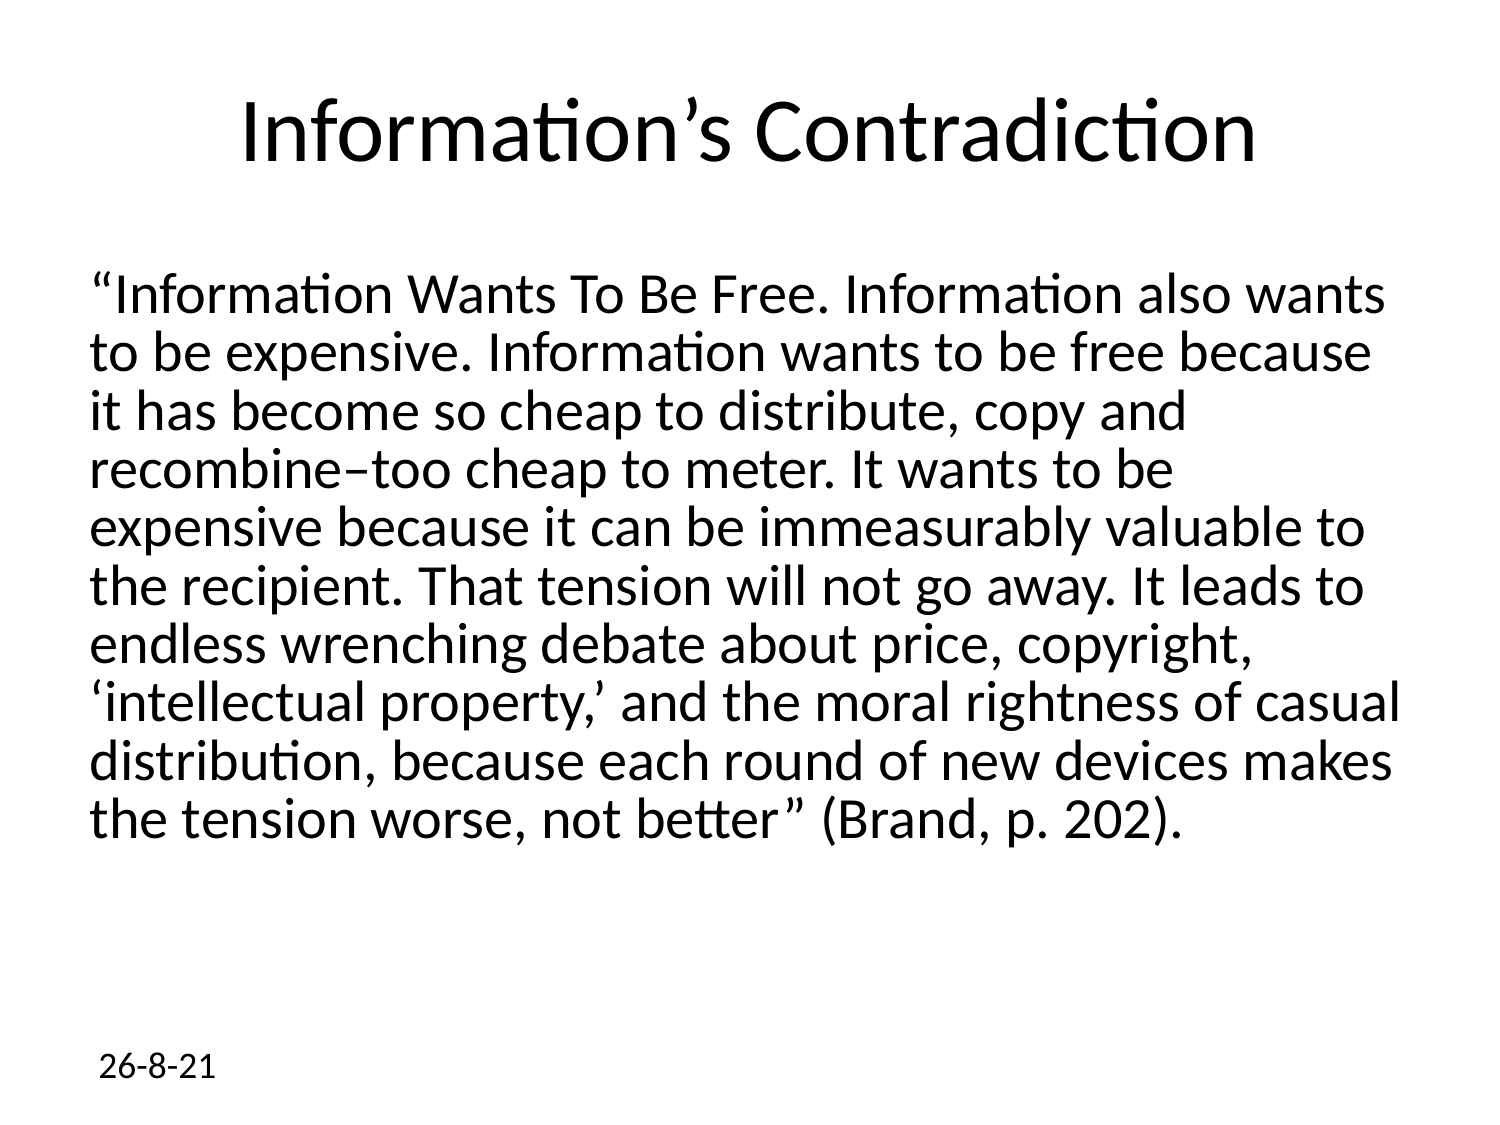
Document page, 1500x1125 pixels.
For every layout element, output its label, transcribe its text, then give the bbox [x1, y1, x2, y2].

title Information’s Contradiction [75, 45, 1425, 233]
list “Information Wants To Be Free. Information also wants to be expensive. Information wants to be free because it has become so cheap to distribute, copy and recombine–too cheap to meter. It wants to be expensive because it can be immeasurably valuable to the recipient. That tension will not go away. It leads to endless wrenching debate about price, copyright, ‘intellectual property,’ and the moral rightness of casual distribution, because each round of new devices makes the tension worse, not better” (Brand, p. 202). [75, 262, 1425, 1005]
